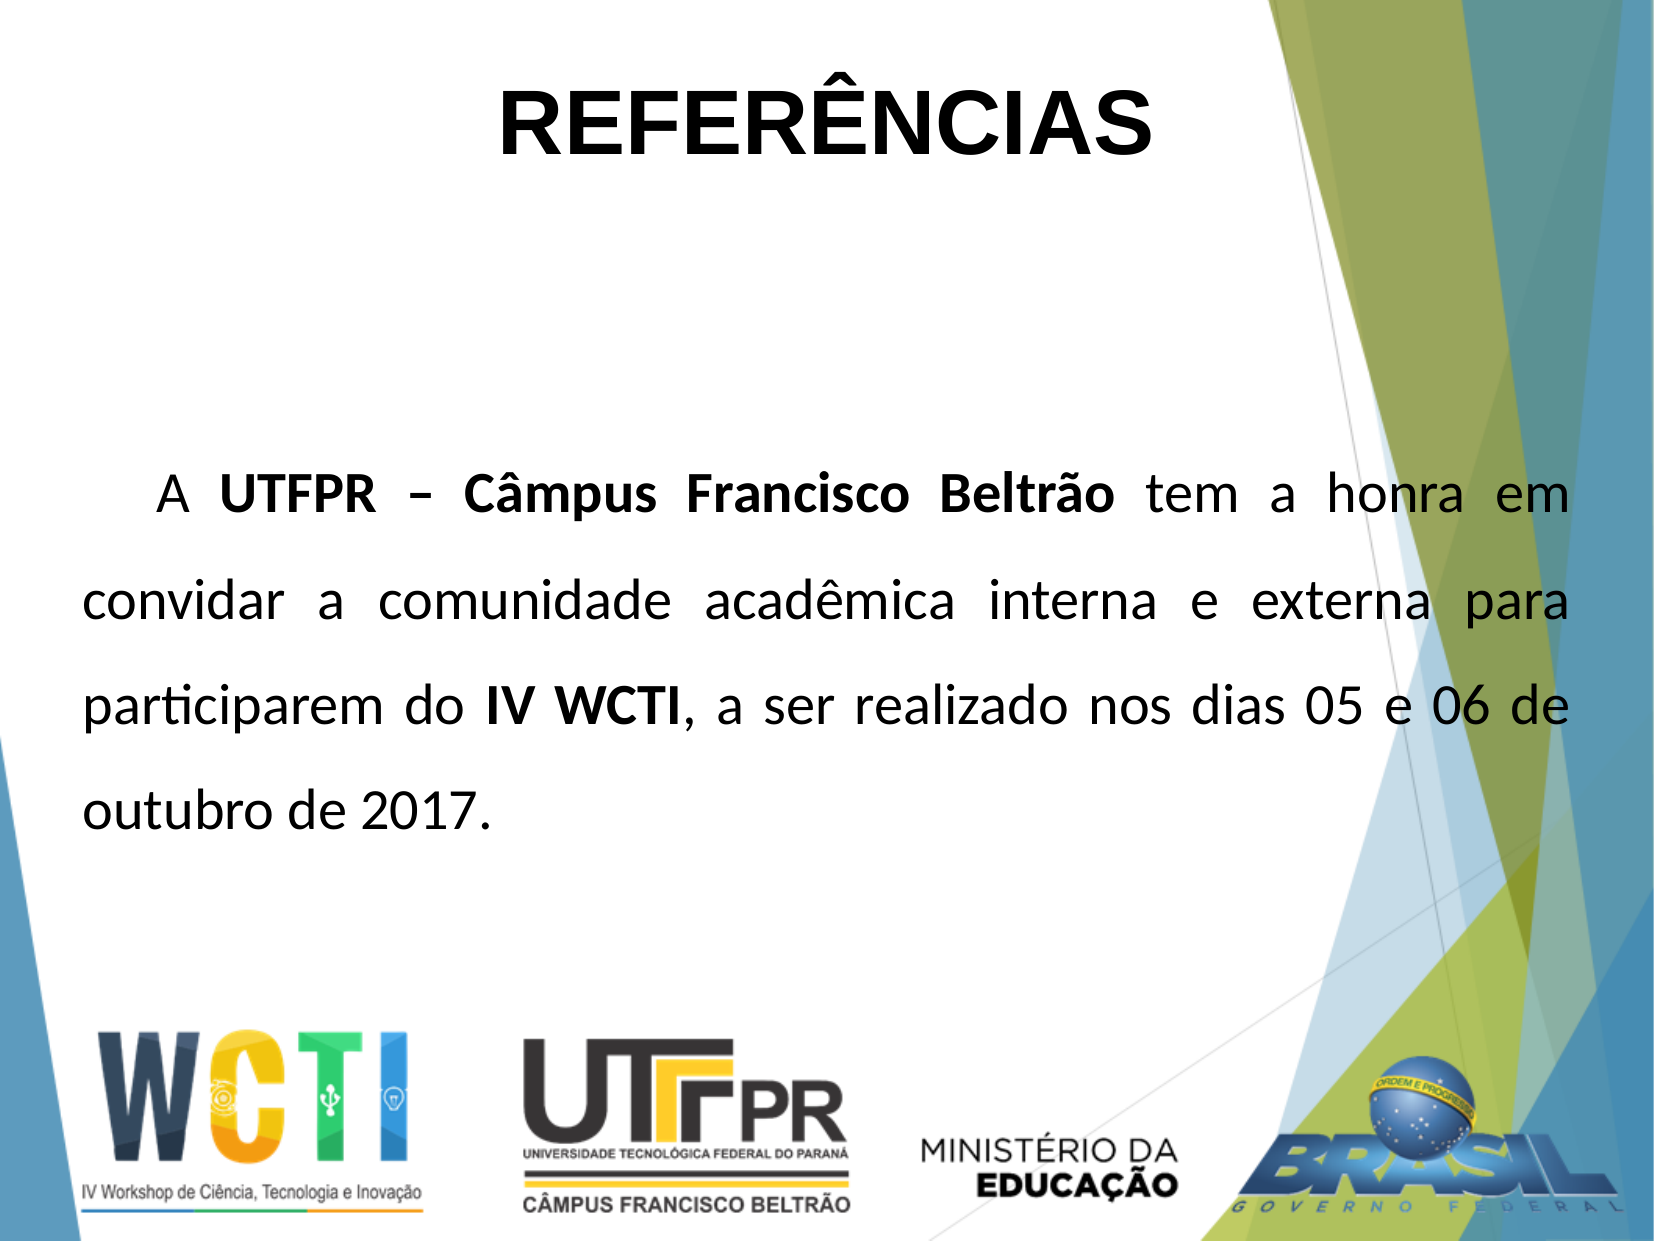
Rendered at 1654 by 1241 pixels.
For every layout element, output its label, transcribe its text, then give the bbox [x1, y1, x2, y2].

text_box REFERÊNCIAS [82, 66, 1571, 169]
picture [0, 0, 1654, 1241]
text_box A UTFPR – Câmpus Francisco Beltrão tem a honra em convidar a comunidade acadêmica interna e externa para participarem do IV WCTI, a ser realizado nos dias 05 e 06 de outubro de 2017. [82, 290, 1571, 957]
